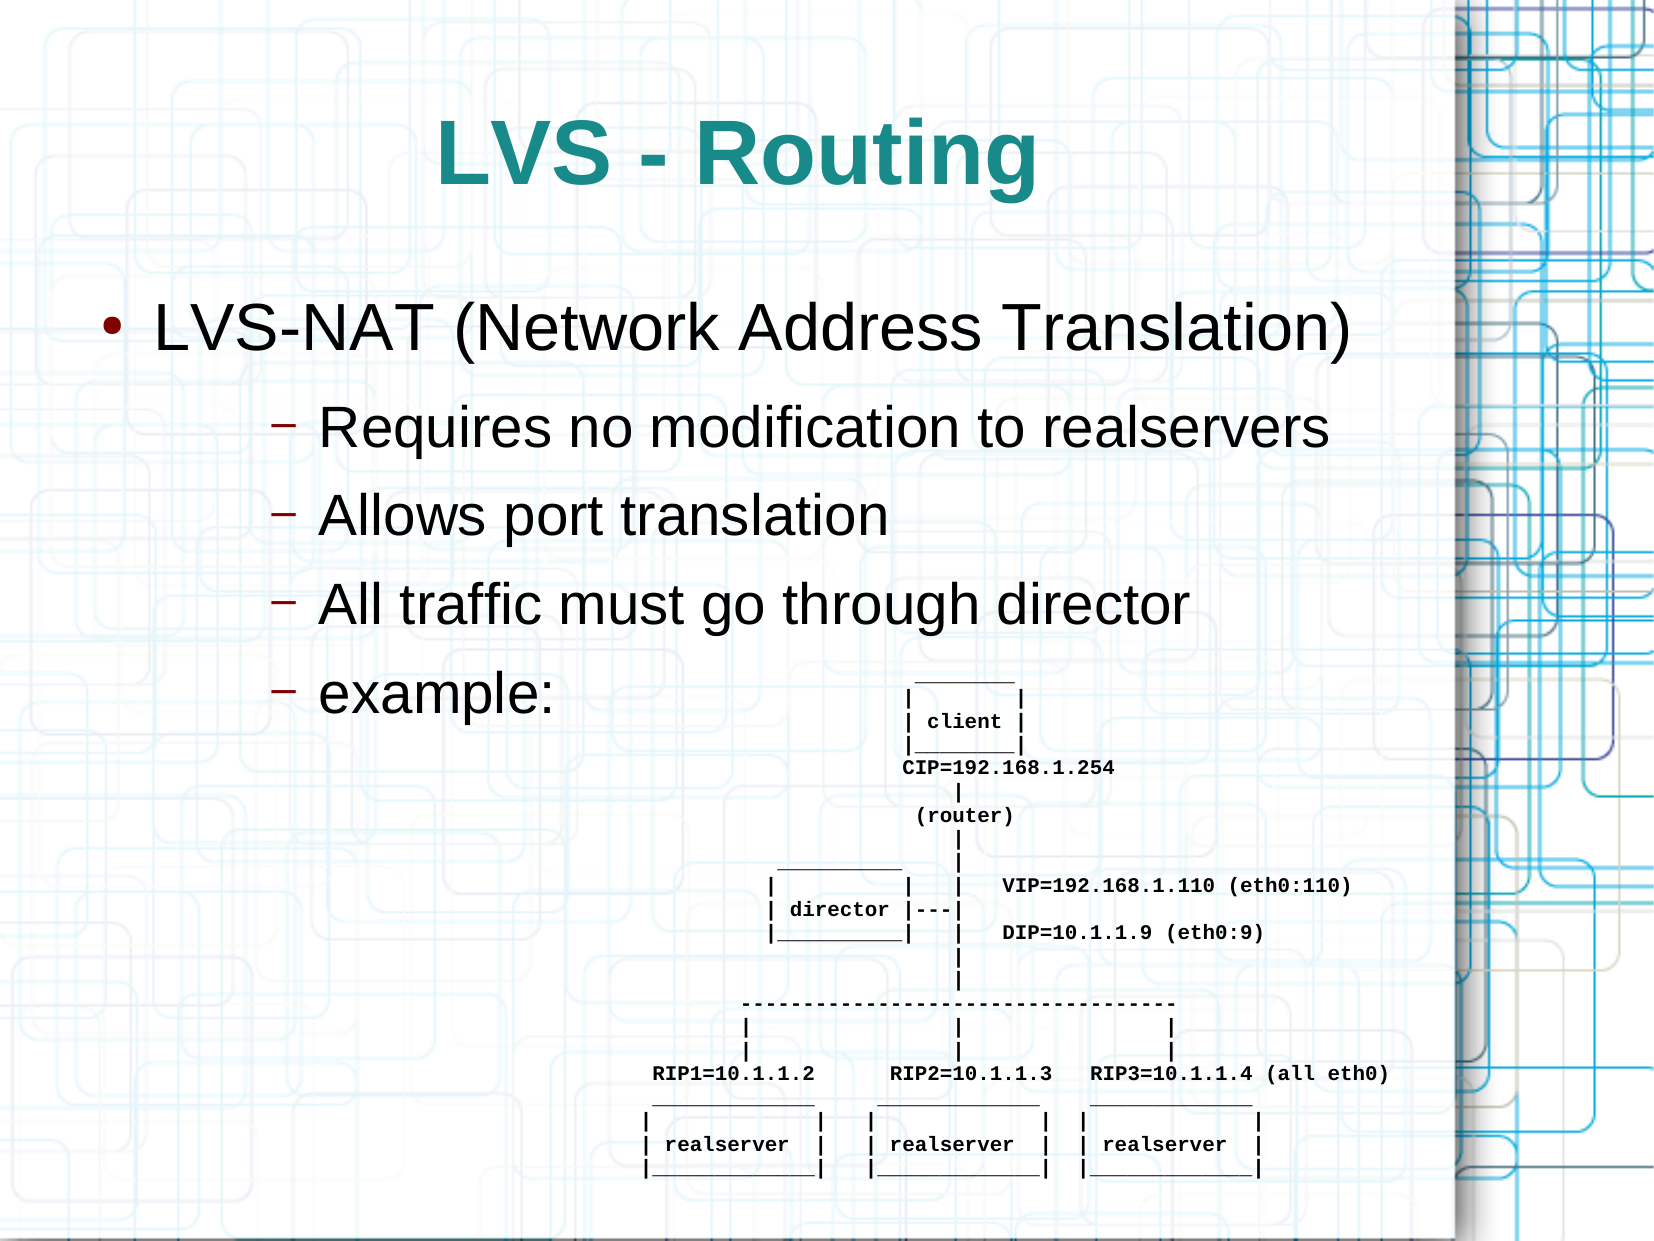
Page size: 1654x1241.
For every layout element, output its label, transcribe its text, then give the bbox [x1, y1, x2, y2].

picture [0, 0, 1654, 1241]
text_box [827, 293, 1407, 353]
title LVS - Routing [59, 49, 1418, 257]
list LVS-NAT (Network Address Translation) Requires no modification to realservers Allows port translation All traffic must go through director example: [82, 290, 1418, 1094]
text_box ________ | | | client | |________| CIP=192.168.1.254 | (router) | __________ | | | | VIP=192.168.1.110 (eth0:110) | director |---| |__________| | DIP=10.1.1.9 (eth0:9) | | ----------------------------------- | | | | | | RIP1=10.1.1.2 RIP2=10.1.1.3 RIP3=10.1.1.4 (all eth0) _____________ _____________ _____________ | | | | | | | realserver | | realserver | | realserver | |_____________| |_____________| |_____________| [600, 656, 1405, 1212]
